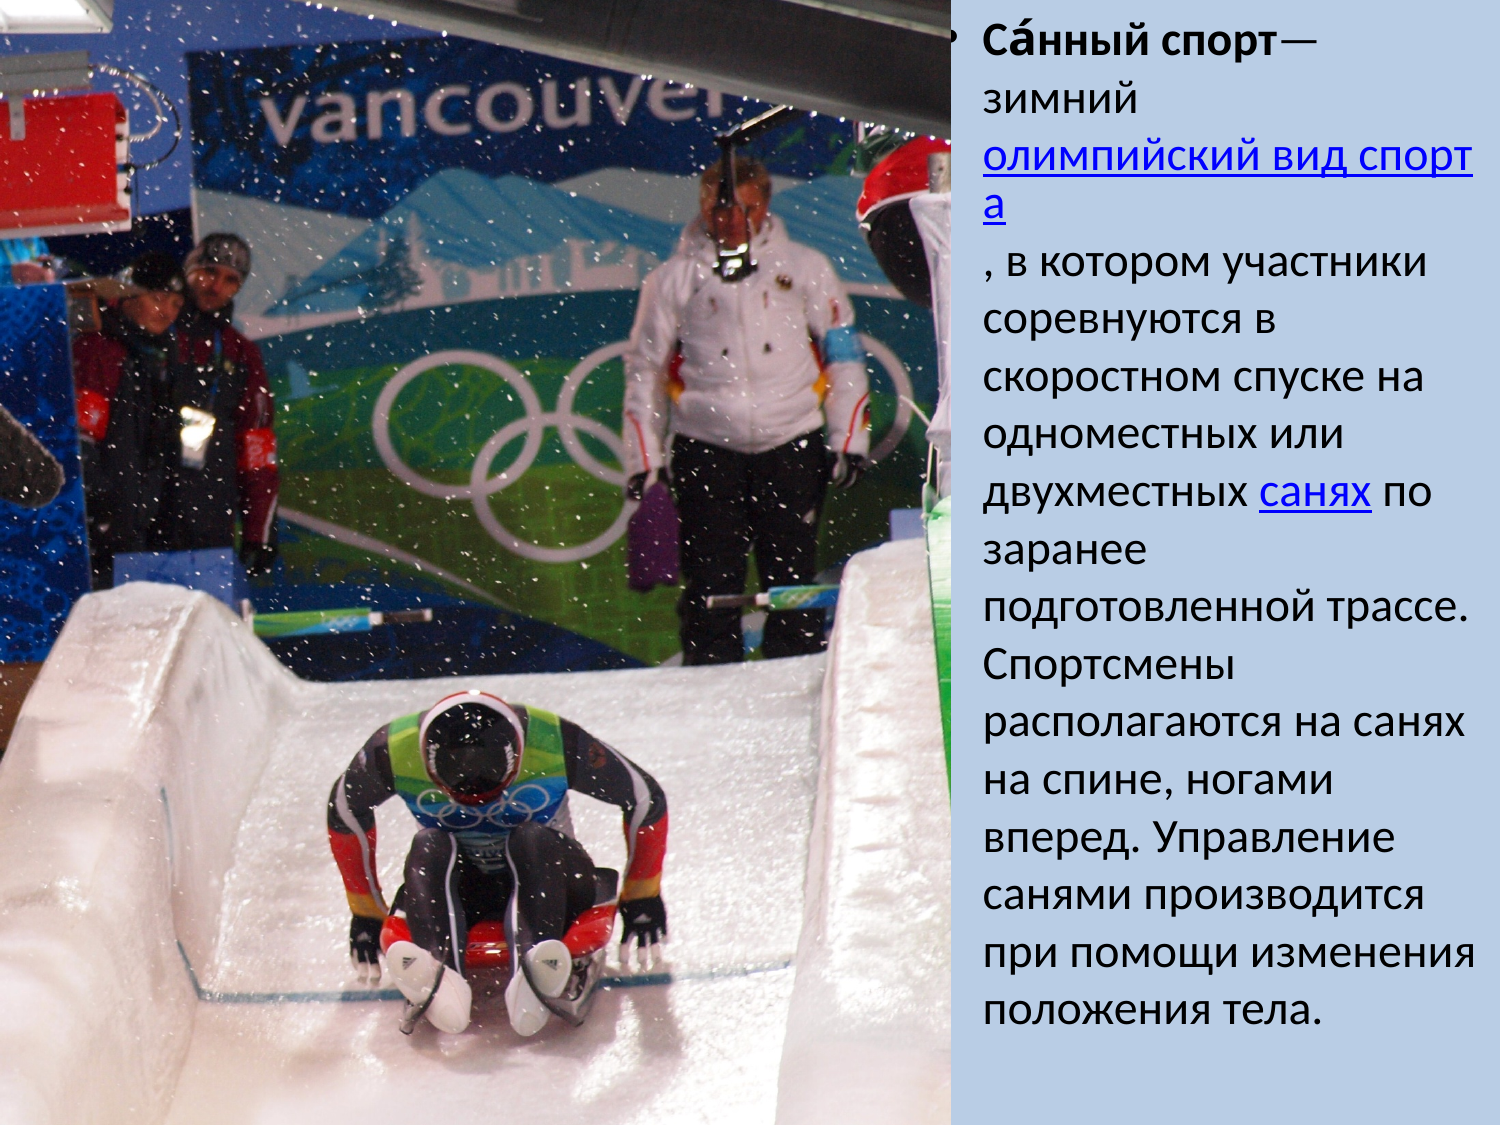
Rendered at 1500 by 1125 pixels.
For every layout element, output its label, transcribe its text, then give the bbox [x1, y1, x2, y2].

picture [0, 0, 951, 1125]
list Са́нный спорт— зимний олимпийский вид спорта, в котором участники соревнуются в скоростном спуске на одноместных или двухместных санях по заранее подготовленной трассе. Спортсмены располагаются на санях на спине, ногами вперед. Управление санями производится при помощи изменения положения тела. [951, 0, 1500, 1005]
